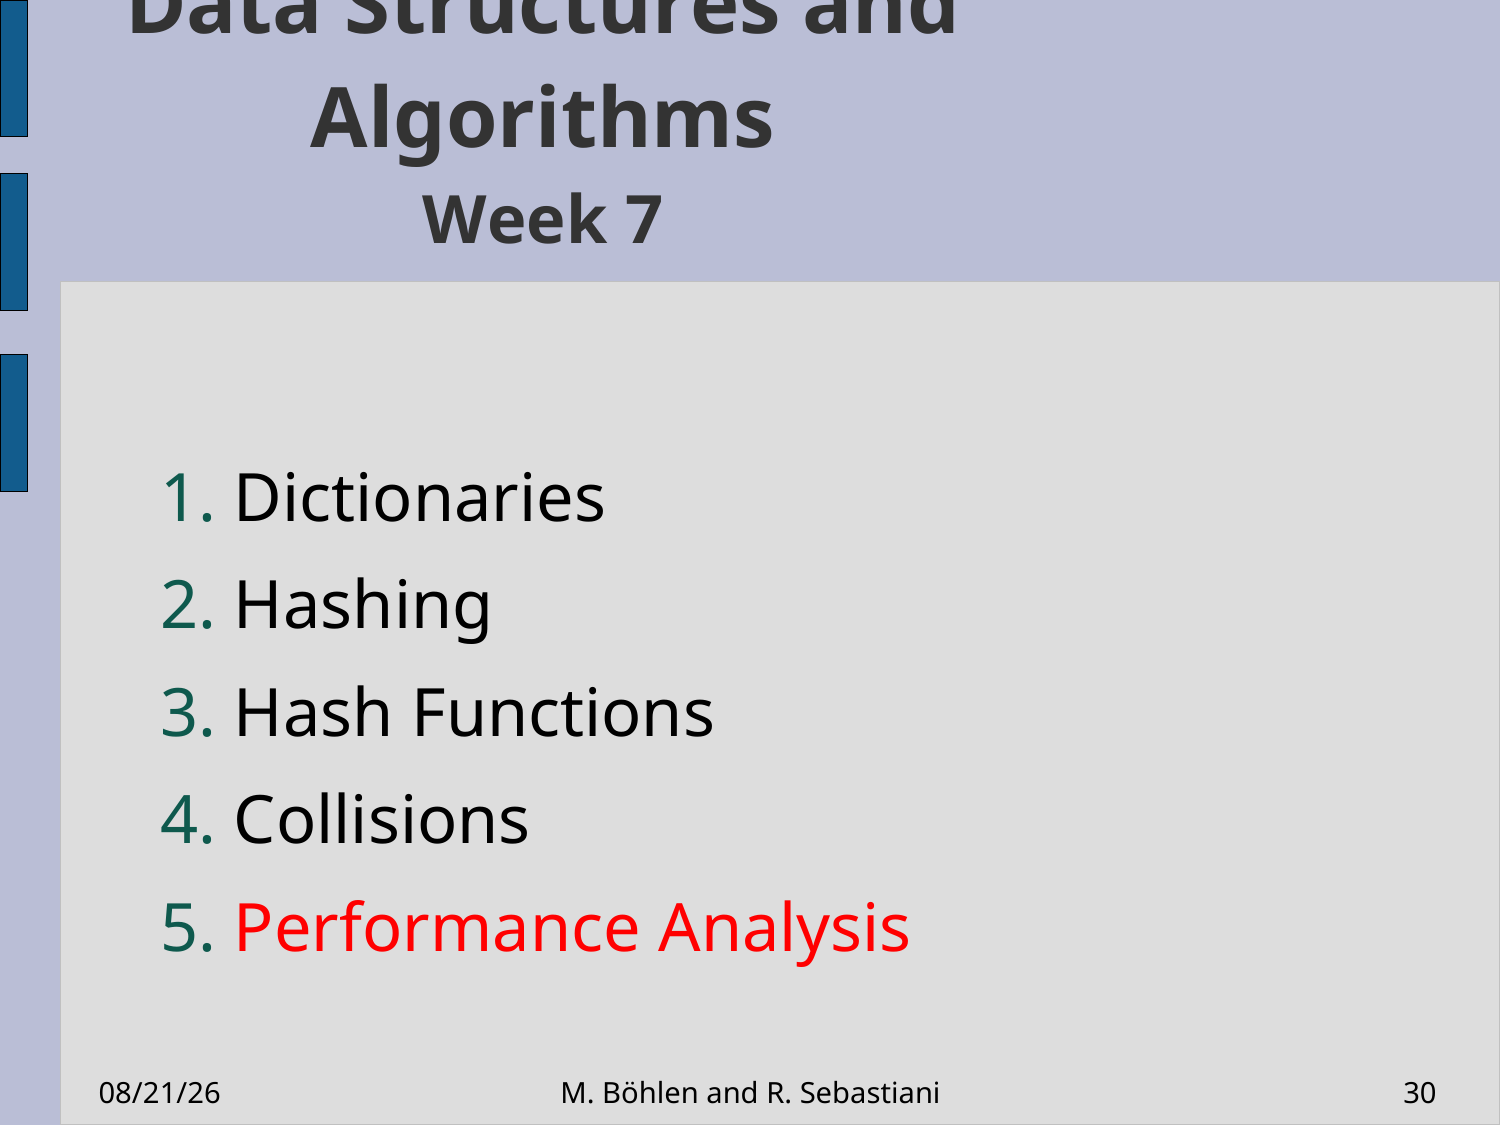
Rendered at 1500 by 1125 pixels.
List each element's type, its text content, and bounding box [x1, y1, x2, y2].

title Data Structures and Algorithms Week 7 [110, 67, 1392, 271]
list Dictionaries Hashing Hash Functions Collisions Performance Analysis [127, 442, 1409, 1041]
